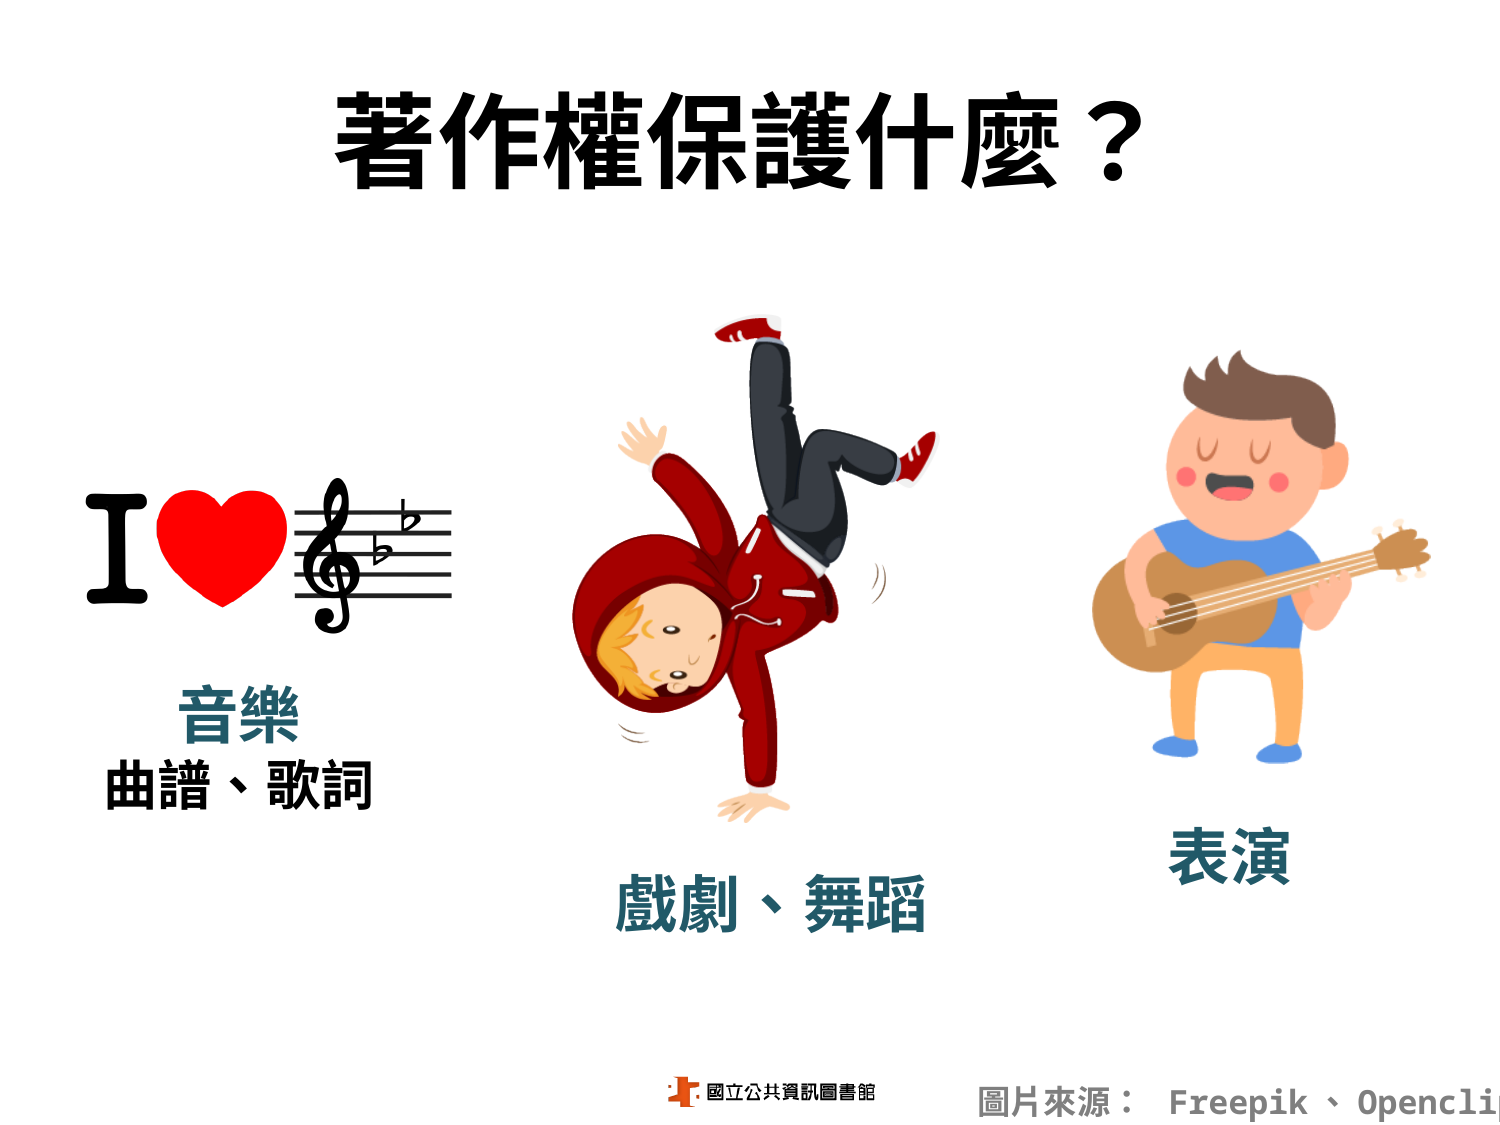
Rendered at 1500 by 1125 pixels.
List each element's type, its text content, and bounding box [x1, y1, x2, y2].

text_box 表演 [1151, 810, 1309, 902]
picture [572, 314, 940, 824]
text_box 音樂 曲譜、歌詞 [88, 668, 393, 826]
picture [1092, 349, 1431, 764]
title 著作權保護什麼？ [75, 45, 1426, 233]
text_box 戲劇、舞蹈 [599, 857, 945, 949]
picture [64, 468, 475, 644]
text_box 圖片來源： Freepik、Openclipart [962, 1073, 1500, 1125]
